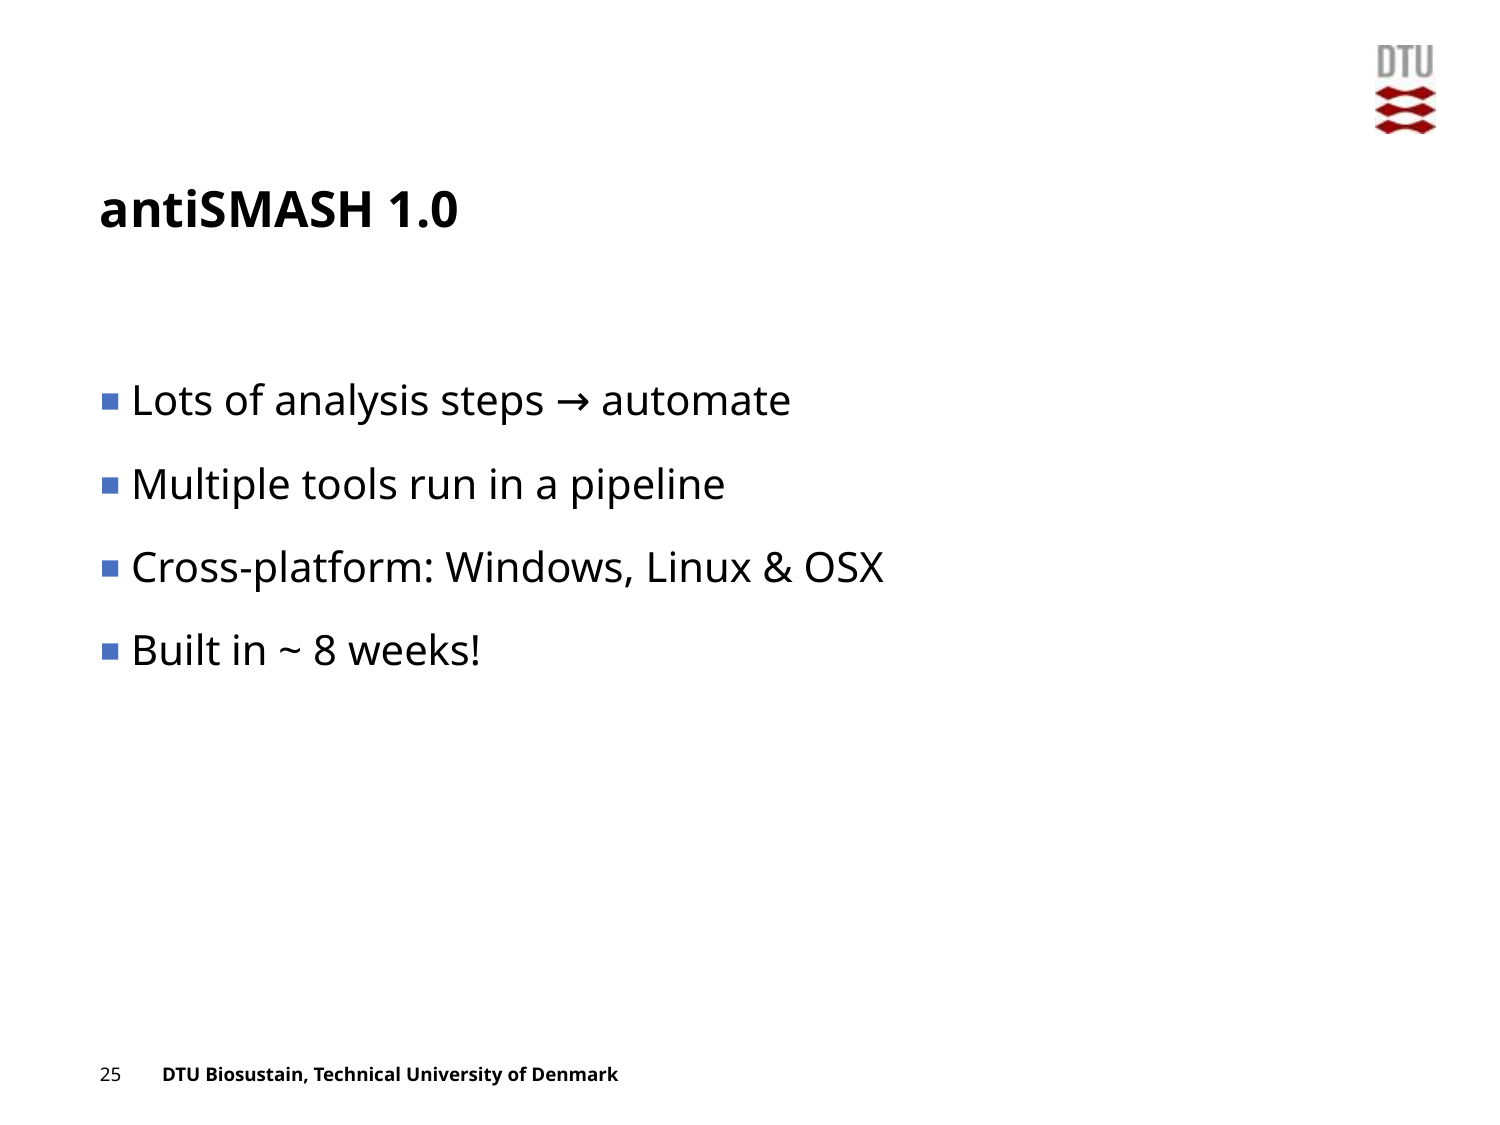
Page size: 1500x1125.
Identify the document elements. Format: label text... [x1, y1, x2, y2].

picture [1375, 45, 1436, 134]
slide_number <number> [99, 1062, 151, 1113]
list Lots of analysis steps → automate Multiple tools run in a pipeline Cross-platform: Windows, Linux & OSX Built in ~ 8 weeks! [99, 290, 1375, 1040]
title antiSMASH 1.0 [99, 50, 1375, 238]
